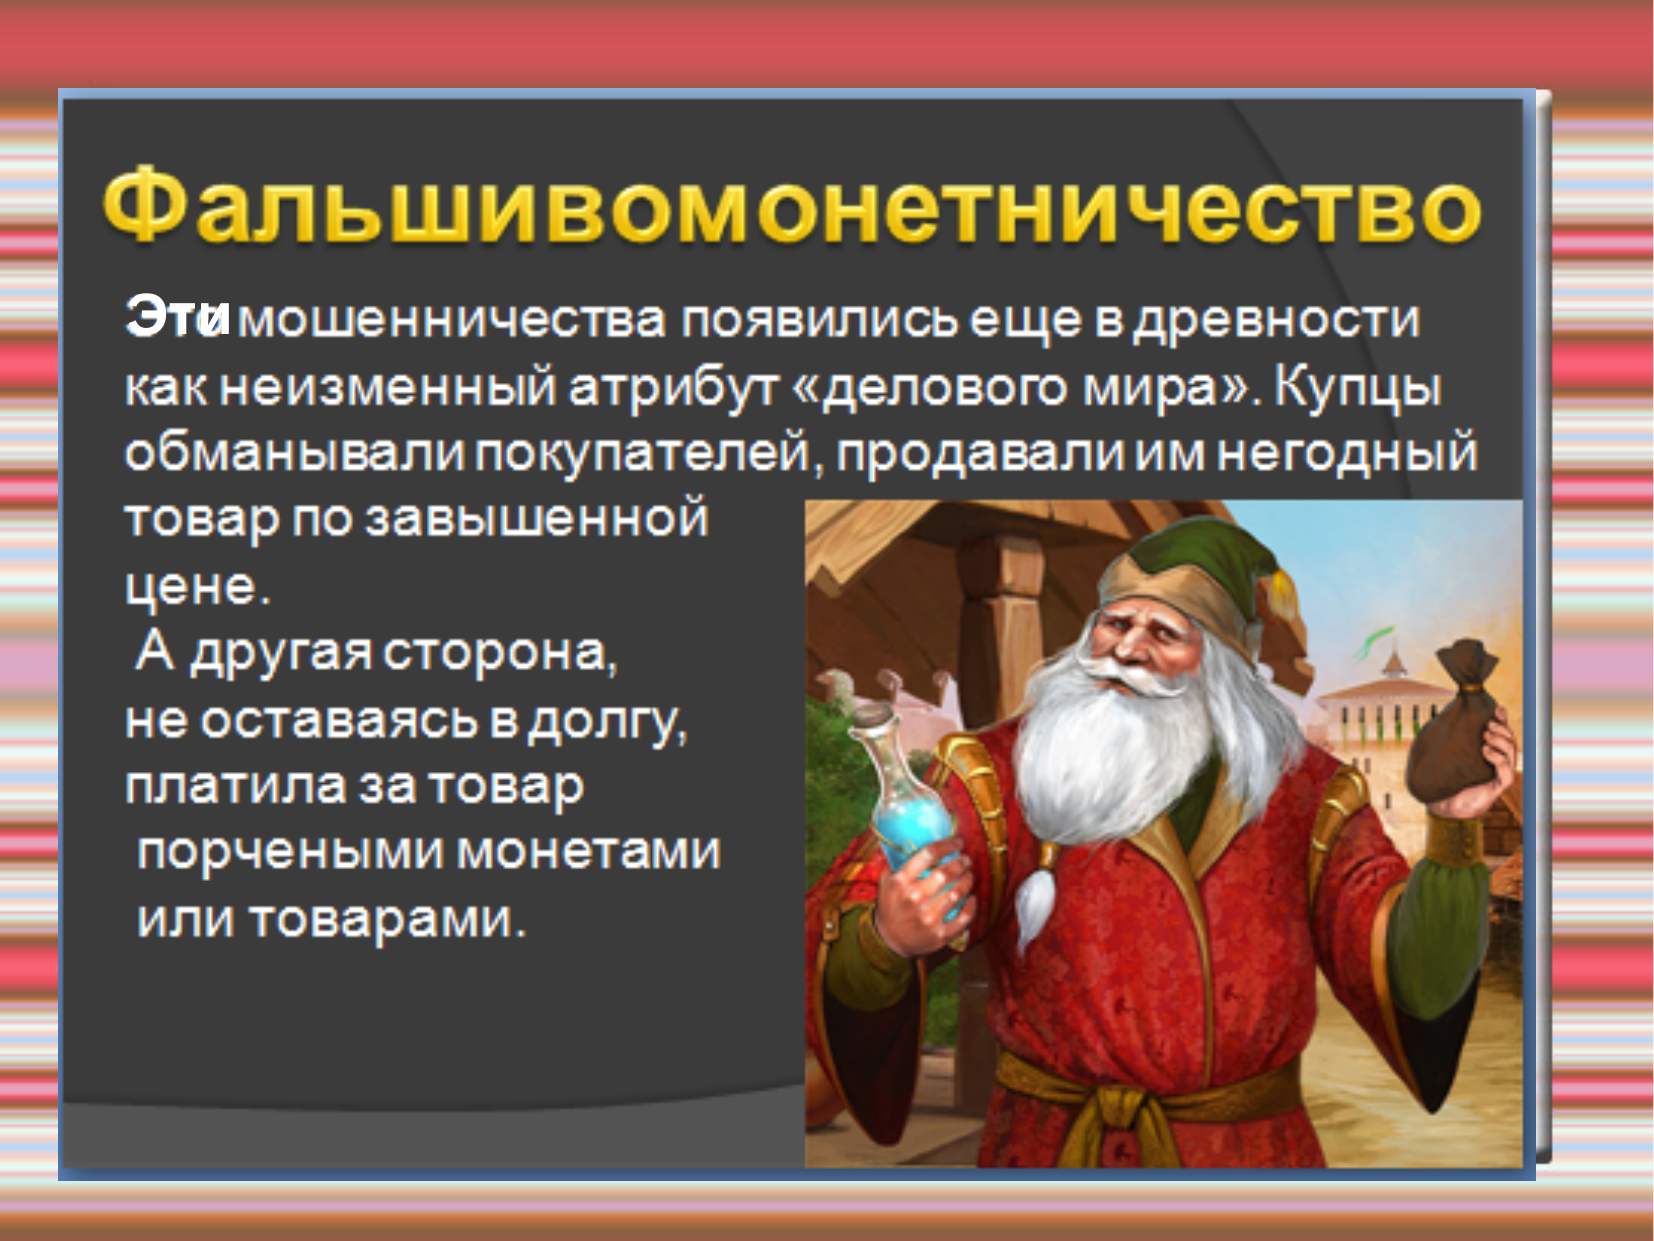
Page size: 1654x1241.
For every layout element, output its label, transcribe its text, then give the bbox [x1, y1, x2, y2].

picture [0, 0, 1654, 1241]
text_box Эти [44, 281, 245, 478]
